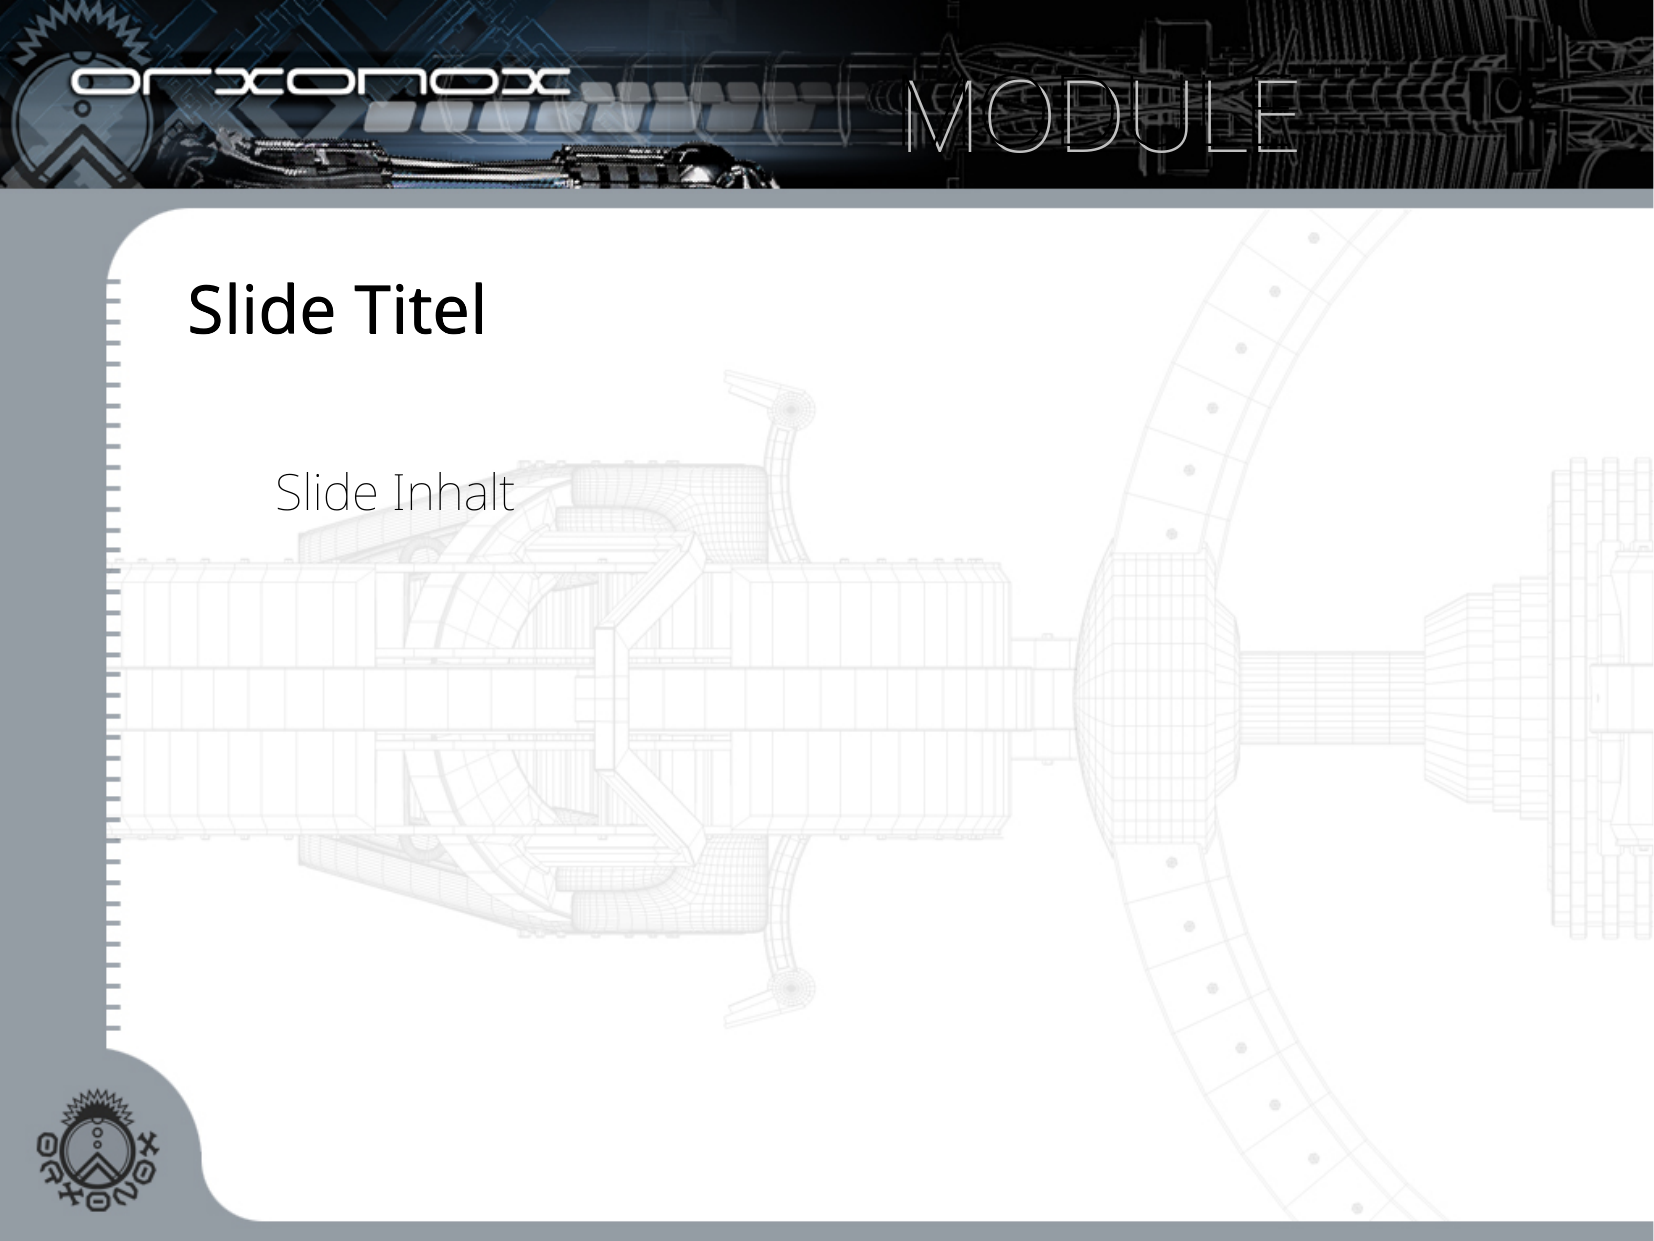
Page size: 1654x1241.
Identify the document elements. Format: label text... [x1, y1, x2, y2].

text_box Slide Inhalt [225, 450, 1501, 519]
text_box MODULE [842, 32, 1483, 156]
text_box Slide Titel [187, 262, 1538, 335]
picture [0, 0, 1654, 1241]
